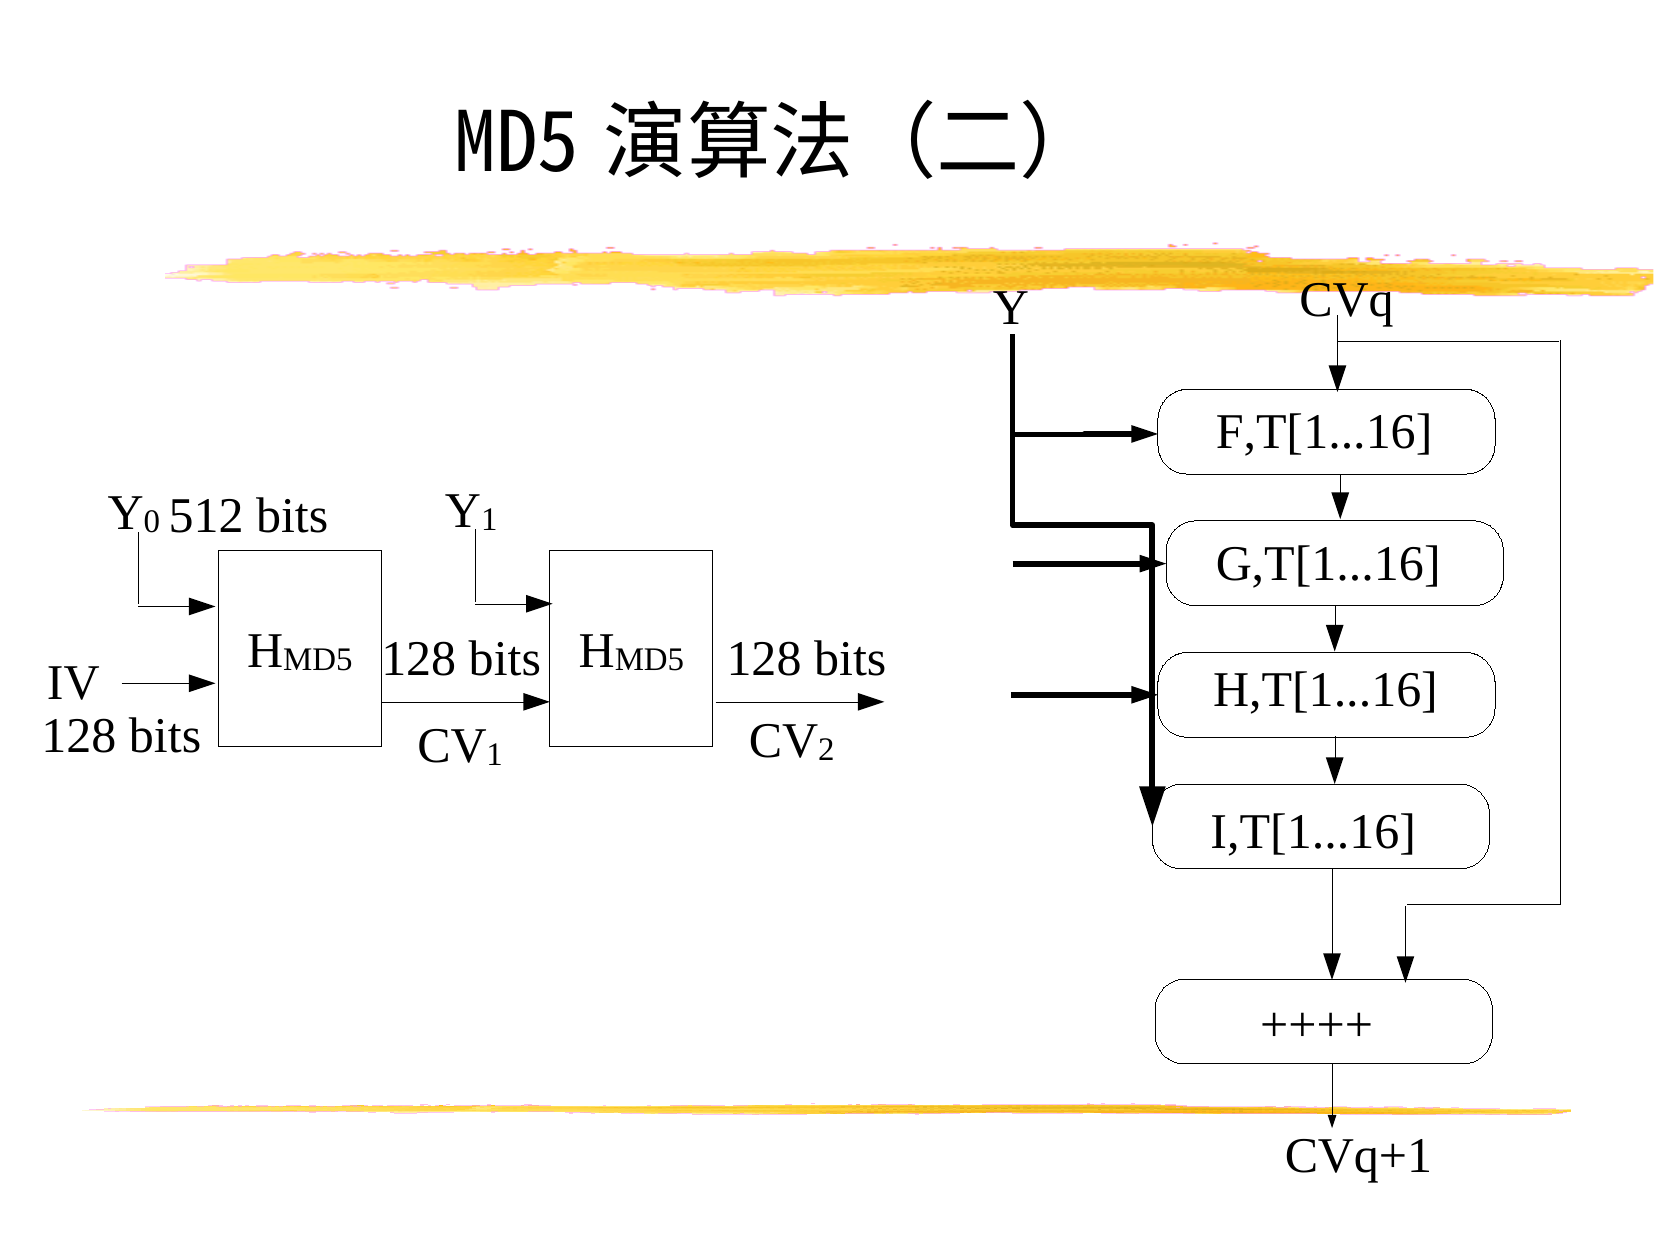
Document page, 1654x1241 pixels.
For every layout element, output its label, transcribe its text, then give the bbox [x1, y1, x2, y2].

text_box IV [46, 651, 103, 704]
text_box 512 bits [168, 484, 335, 546]
text_box Y [992, 276, 1031, 338]
picture [82, 1102, 1332, 1117]
text_box CV2 [748, 709, 839, 784]
text_box HMD5 [549, 550, 713, 747]
text_box I,T[1...16] [1210, 800, 1428, 862]
text_box CVq+1 [1284, 1125, 1439, 1187]
text_box Y1 [444, 479, 501, 553]
picture [1333, 1102, 1571, 1117]
text_box CVq [1299, 268, 1398, 330]
text_box G,T[1...16] [1215, 532, 1453, 594]
text_box H,T[1...16] [1213, 658, 1450, 720]
text_box 128 bits [726, 627, 894, 689]
text_box ++++ [1260, 993, 1378, 1055]
text_box F,T[1...16] [1215, 400, 1445, 462]
text_box CV1 [417, 715, 508, 789]
text_box 128 bits [381, 627, 548, 689]
text_box 128 bits [41, 704, 208, 766]
picture [165, 237, 1654, 308]
text_box HMD5 [218, 550, 382, 747]
text_box Y0 [107, 481, 164, 556]
title MD5演算法（二） [76, 28, 1482, 235]
